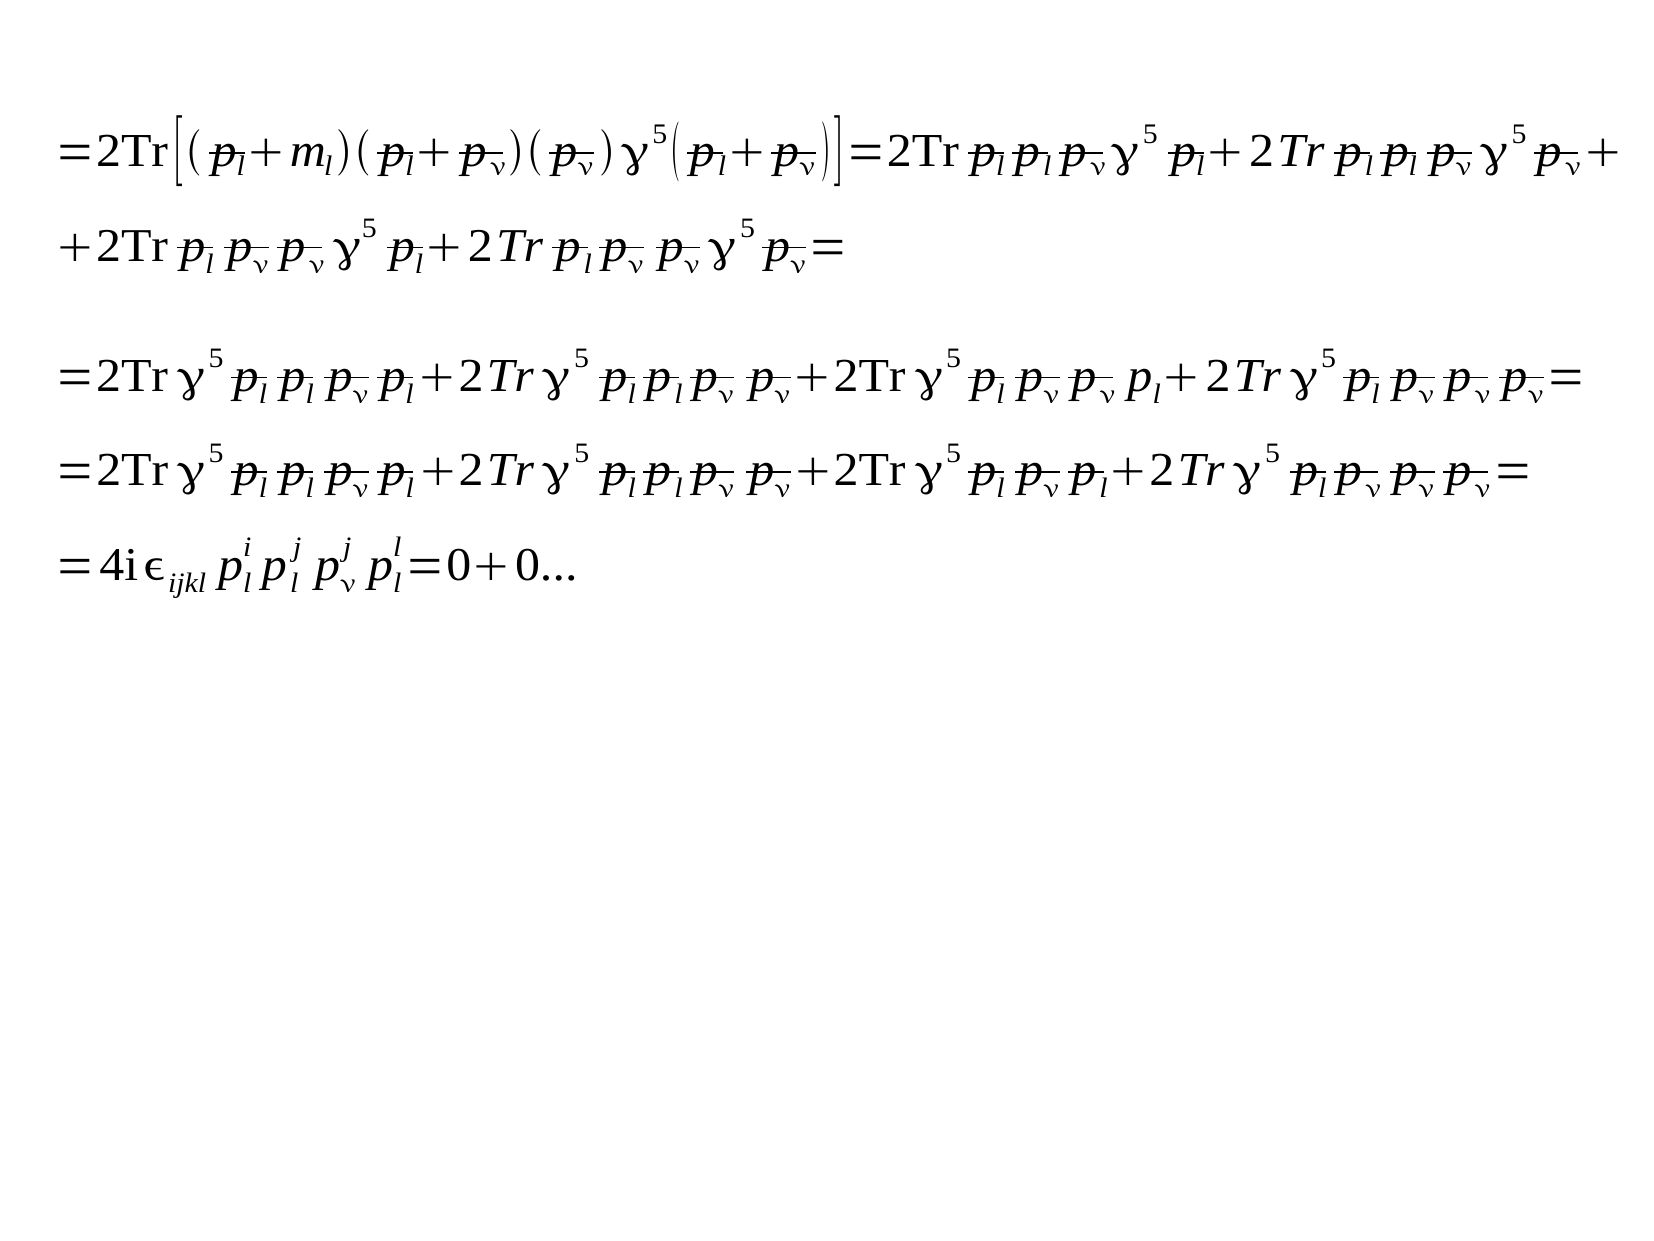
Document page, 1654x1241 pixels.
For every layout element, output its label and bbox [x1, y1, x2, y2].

chart [42, 113, 1636, 189]
chart [42, 214, 863, 280]
chart [43, 533, 587, 599]
chart [42, 344, 1600, 410]
chart [43, 438, 1546, 505]
